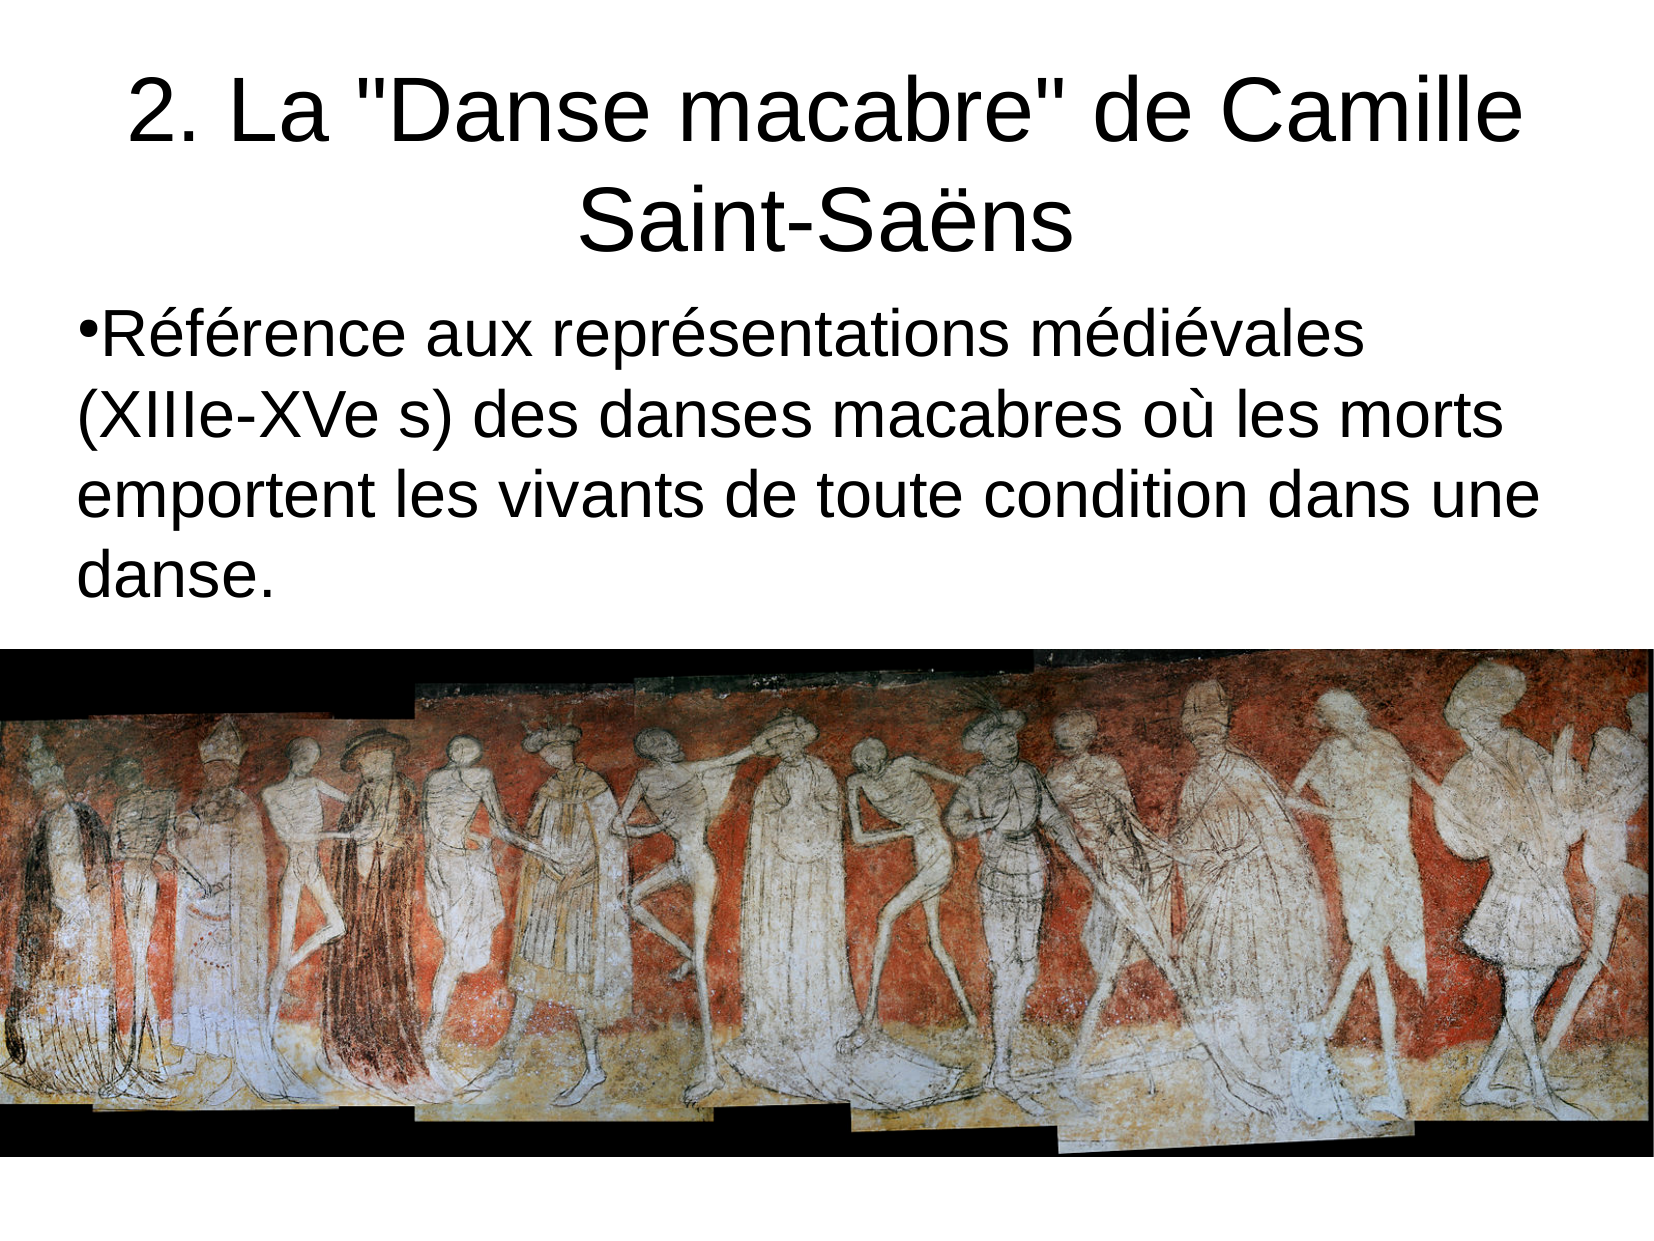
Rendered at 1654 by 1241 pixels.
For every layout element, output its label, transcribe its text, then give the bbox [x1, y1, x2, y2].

list Référence aux représentations médiévales (XIIIe-XVe s) des danses macabres où les morts emportent les vivants de toute condition dans une danse. [76, 290, 1565, 649]
picture [0, 649, 1654, 1157]
title 2. La "Danse macabre" de Camille Saint-Saëns [82, 49, 1571, 257]
